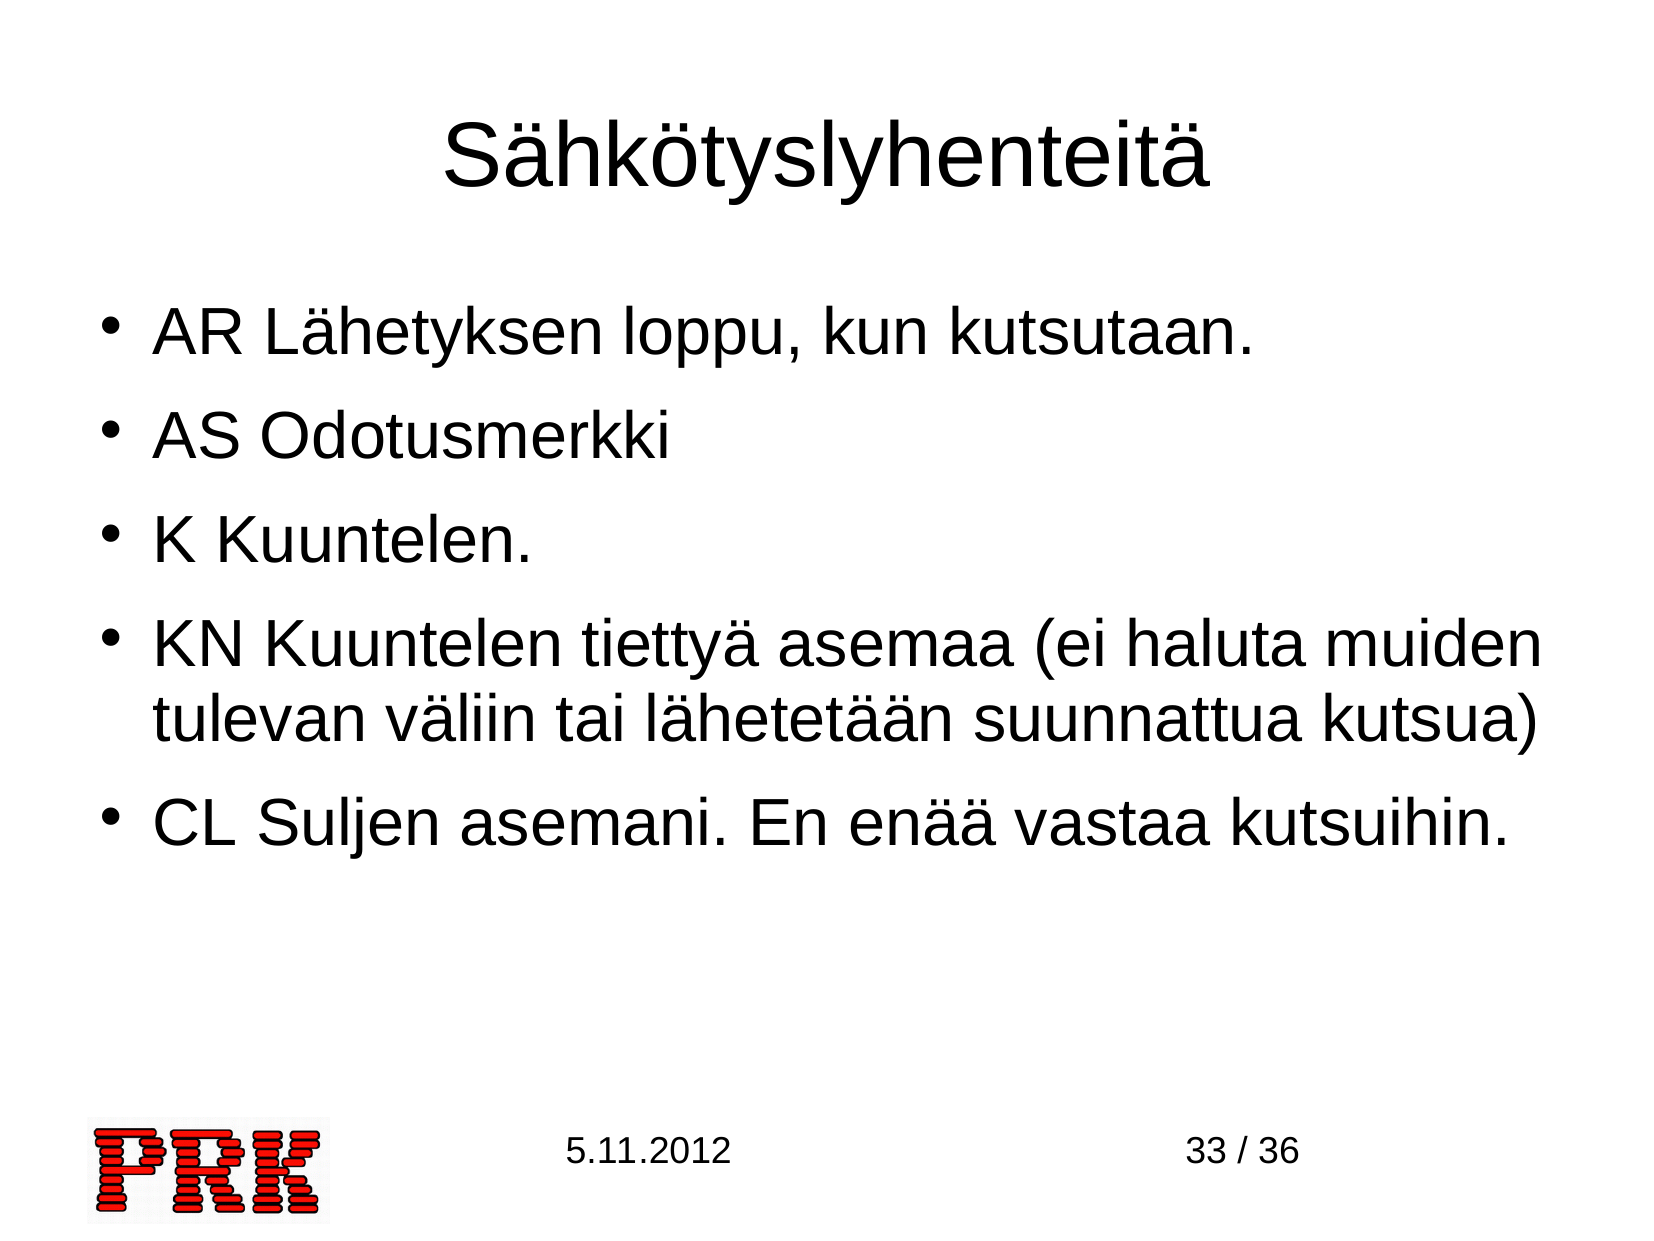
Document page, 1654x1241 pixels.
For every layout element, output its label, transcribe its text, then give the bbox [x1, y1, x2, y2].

picture [87, 1117, 330, 1224]
list AR Lähetyksen loppu, kun kutsutaan. AS Odotusmerkki K Kuuntelen. KN Kuuntelen tiettyä asemaa (ei haluta muiden tulevan väliin tai lähetetään suunnattua kutsua) CL Suljen asemani. En enää vastaa kutsuihin. [82, 290, 1571, 1109]
title Sähkötyslyhenteitä [82, 49, 1571, 257]
